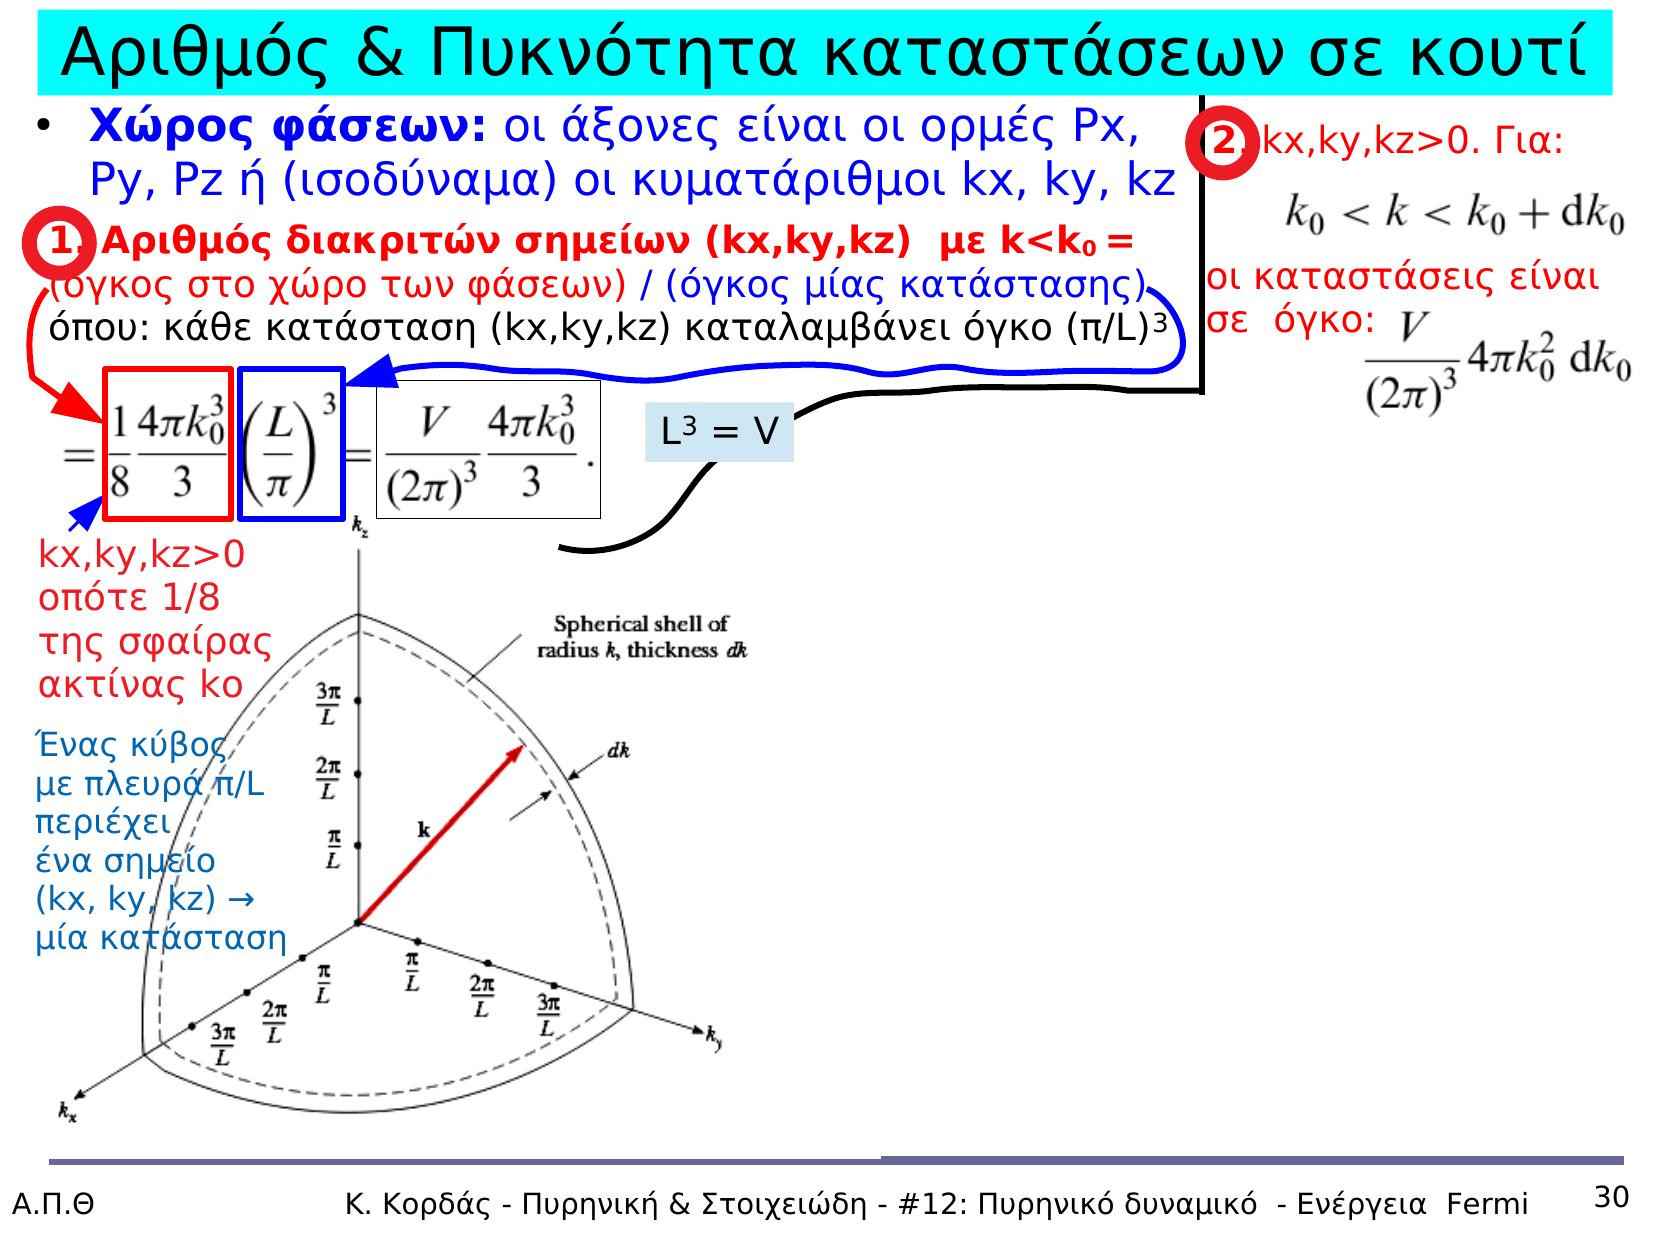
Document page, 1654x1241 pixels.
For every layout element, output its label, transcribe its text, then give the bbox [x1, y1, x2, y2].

picture [377, 381, 600, 518]
picture [1275, 187, 1641, 246]
list Χώρος φάσεων: οι άξονες είναι οι ορμές Px, Py, Pz ή (ισοδύναμα) οι κυματάριθμοι kx, ky, kz [17, 99, 1199, 310]
picture [346, 372, 360, 382]
picture [35, 372, 102, 418]
picture [599, 372, 684, 377]
text_box 2. kx,ky,kz>0. Για: [1244, 111, 1581, 171]
text_box kx,ky,kz>0 οπότε 1/8 της σφαίρας ακτίνας kο [22, 525, 290, 716]
text_box Ένας κύβος με πλευρά π/L περιέχει ένα σημείο (kx, ky, kz) → μία κατάσταση [19, 718, 303, 965]
text_box 2. kx,ky,kz>0. Για: [1205, 121, 1245, 165]
picture [396, 372, 597, 380]
picture [0, 315, 1184, 1159]
picture [1350, 293, 1637, 419]
title Αριθμός & Πυκνότητα καταστάσεων σε κουτί [37, 9, 1613, 96]
text_box oι καταστάσεις είναι σε όγκο: [1190, 247, 1628, 350]
text_box 1. Aριθμός διακριτών σημείων (kx,ky,kz) με k<k0 = (όγκος στο χώρο των φάσεων) / (όγκος μίας κατάστασης) όπου: κάθε κατάσταση (kx,ky,kz) καταλαμβάνει όγκο (π/L)3 [33, 211, 1184, 372]
text_box L3 = V [645, 402, 795, 462]
picture [243, 372, 340, 516]
picture [108, 372, 228, 516]
